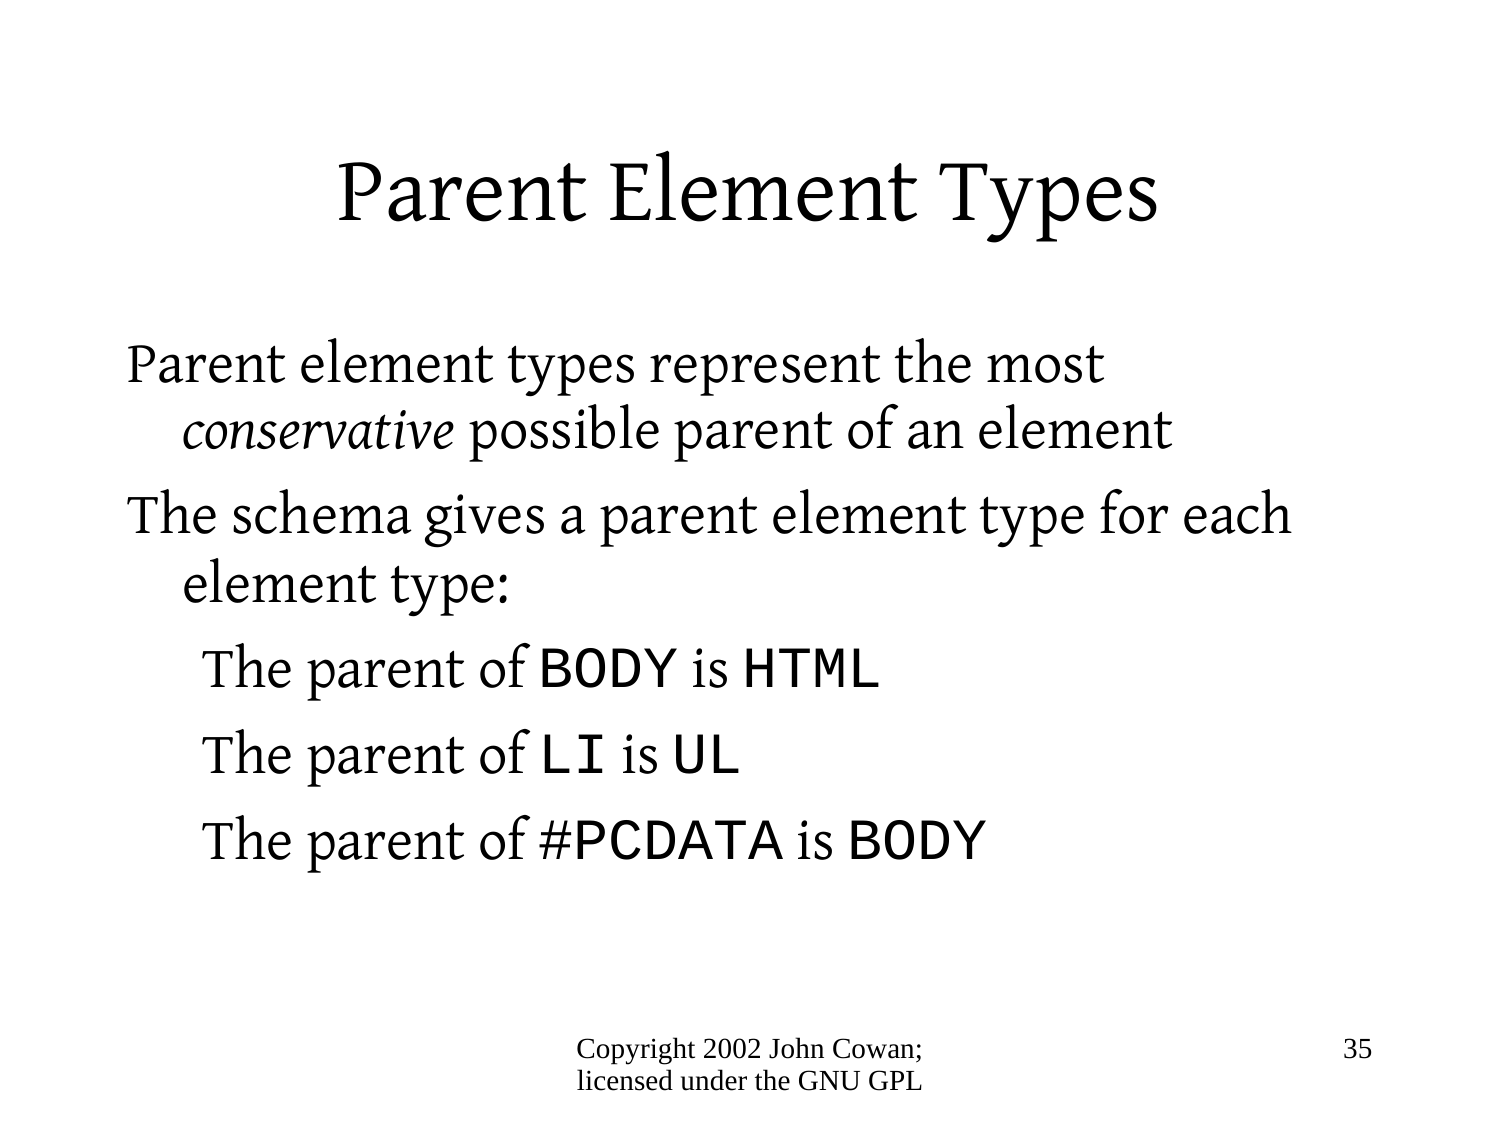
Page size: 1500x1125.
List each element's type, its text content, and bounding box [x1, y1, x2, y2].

text_box Copyright 2002 John Cowan; licensed under the GNU GPL [512, 1025, 988, 1107]
text_box 35 [1074, 1025, 1388, 1074]
title Parent Element Types [112, 99, 1388, 288]
list Parent element types represent the most conservative possible parent of an element The schema gives a parent element type for each element type: The parent of BODY is HTML The parent of LI is UL The parent of #PCDATA is BODY [112, 324, 1388, 1000]
